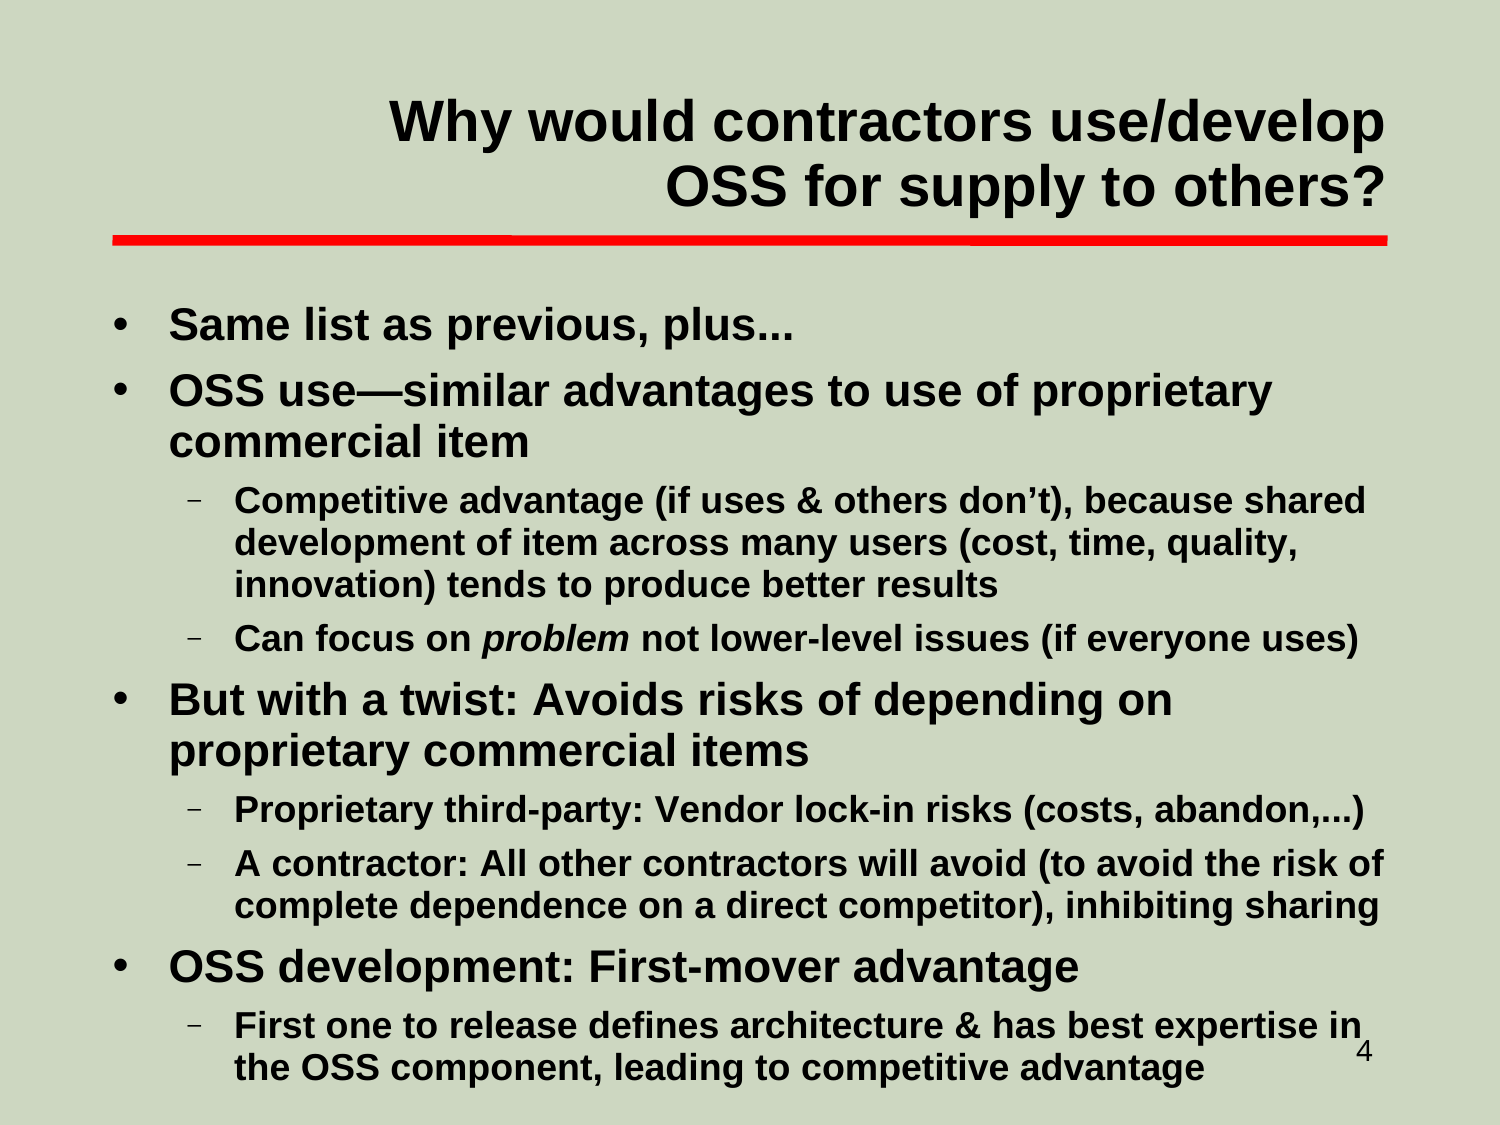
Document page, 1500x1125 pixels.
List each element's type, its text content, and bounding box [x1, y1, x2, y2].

title Why would contractors use/develop OSS for supply to others? [337, 85, 1388, 224]
list Same list as previous, plus... OSS use—similar advantages to use of proprietary commercial item Competitive advantage (if uses & others don’t), because shared development of item across many users (cost, time, quality, innovation) tends to produce better results Can focus on problem not lower-level issues (if everyone uses) But with a twist: Avoids risks of depending on proprietary commercial items Proprietary third-party: Vendor lock-in risks (costs, abandon,...) A contractor: All other contractors will avoid (to avoid the risk of complete dependence on a direct competitor), inhibiting sharing OSS development: First-mover advantage First one to release defines architecture & has best expertise in the OSS component, leading to competitive advantage [112, 299, 1388, 1089]
